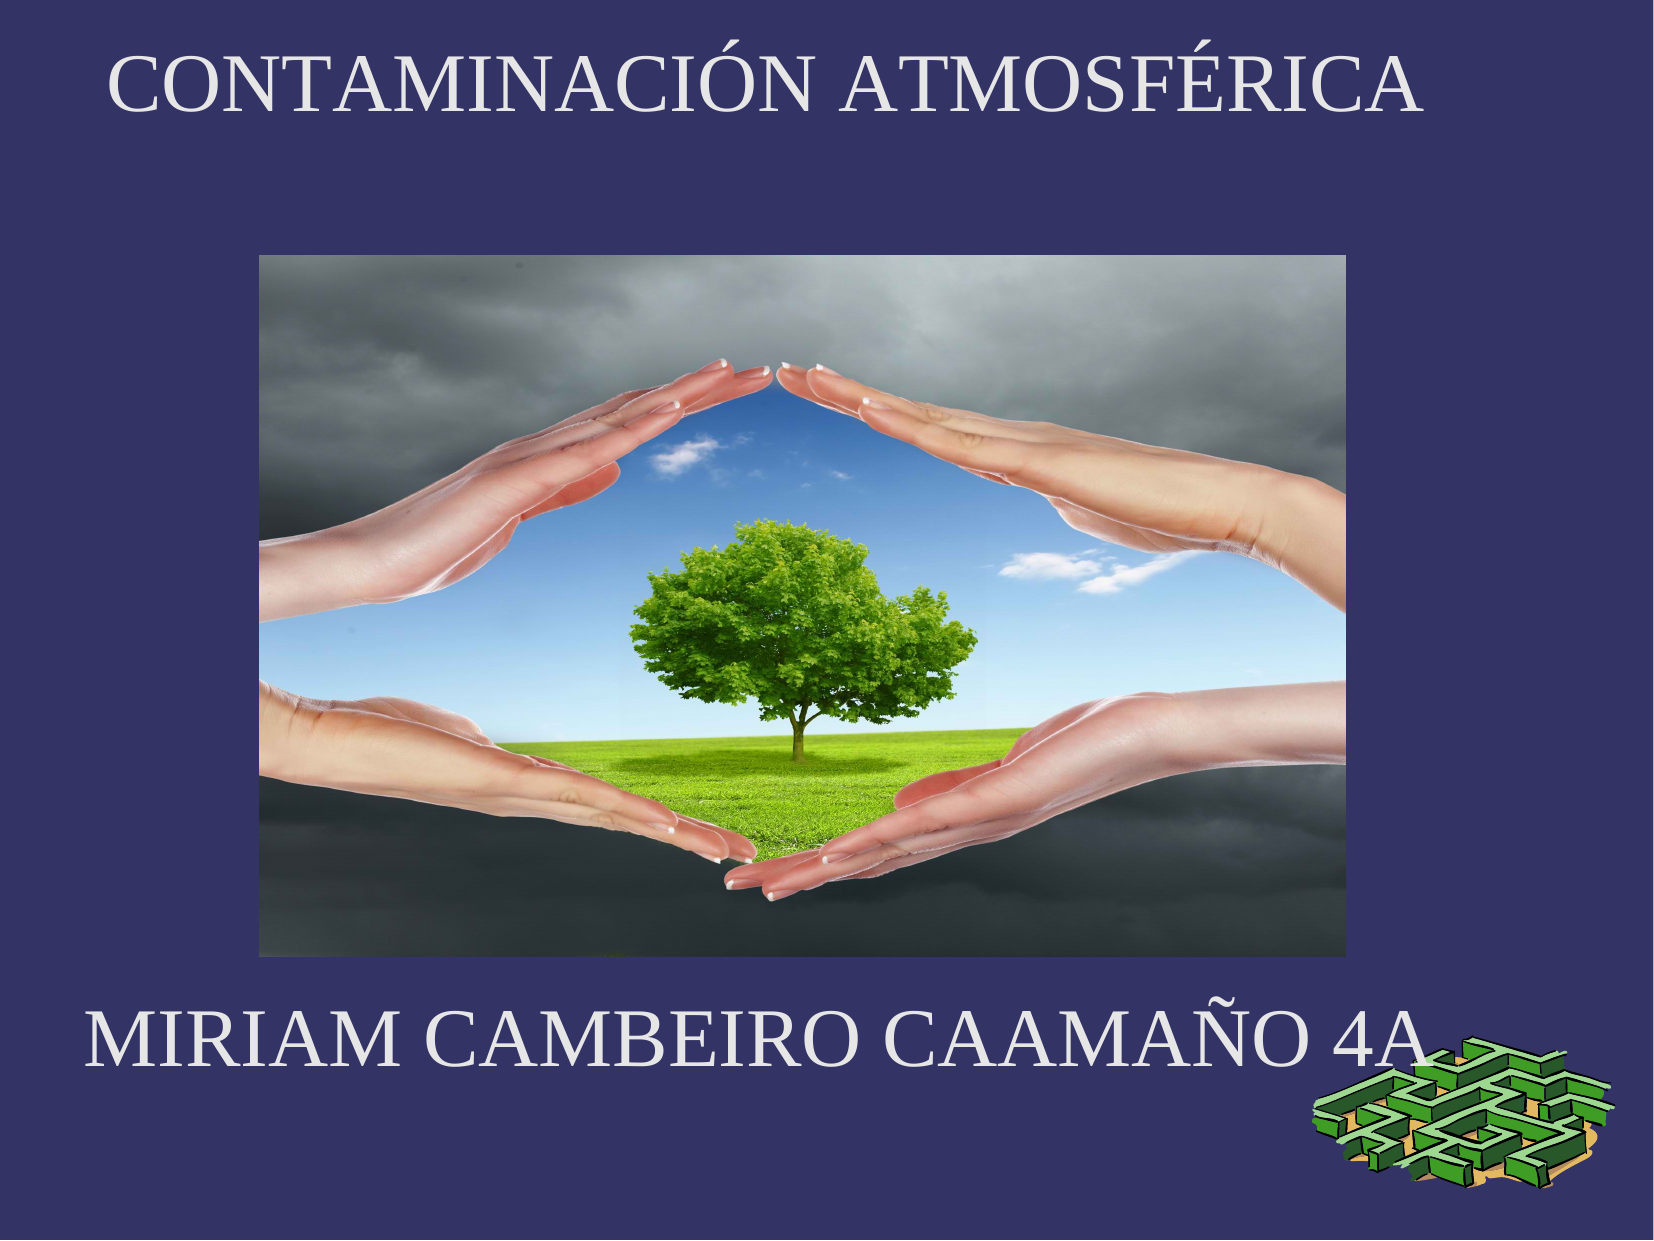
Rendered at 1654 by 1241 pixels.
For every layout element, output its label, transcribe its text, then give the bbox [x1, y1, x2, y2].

text_box MIRIAM CAMBEIRO CAAMAÑO 4A [83, 992, 1465, 1085]
picture [259, 255, 1346, 957]
subtitle CONTAMINACIÓN ATMOSFÉRICA [85, 36, 1477, 1144]
